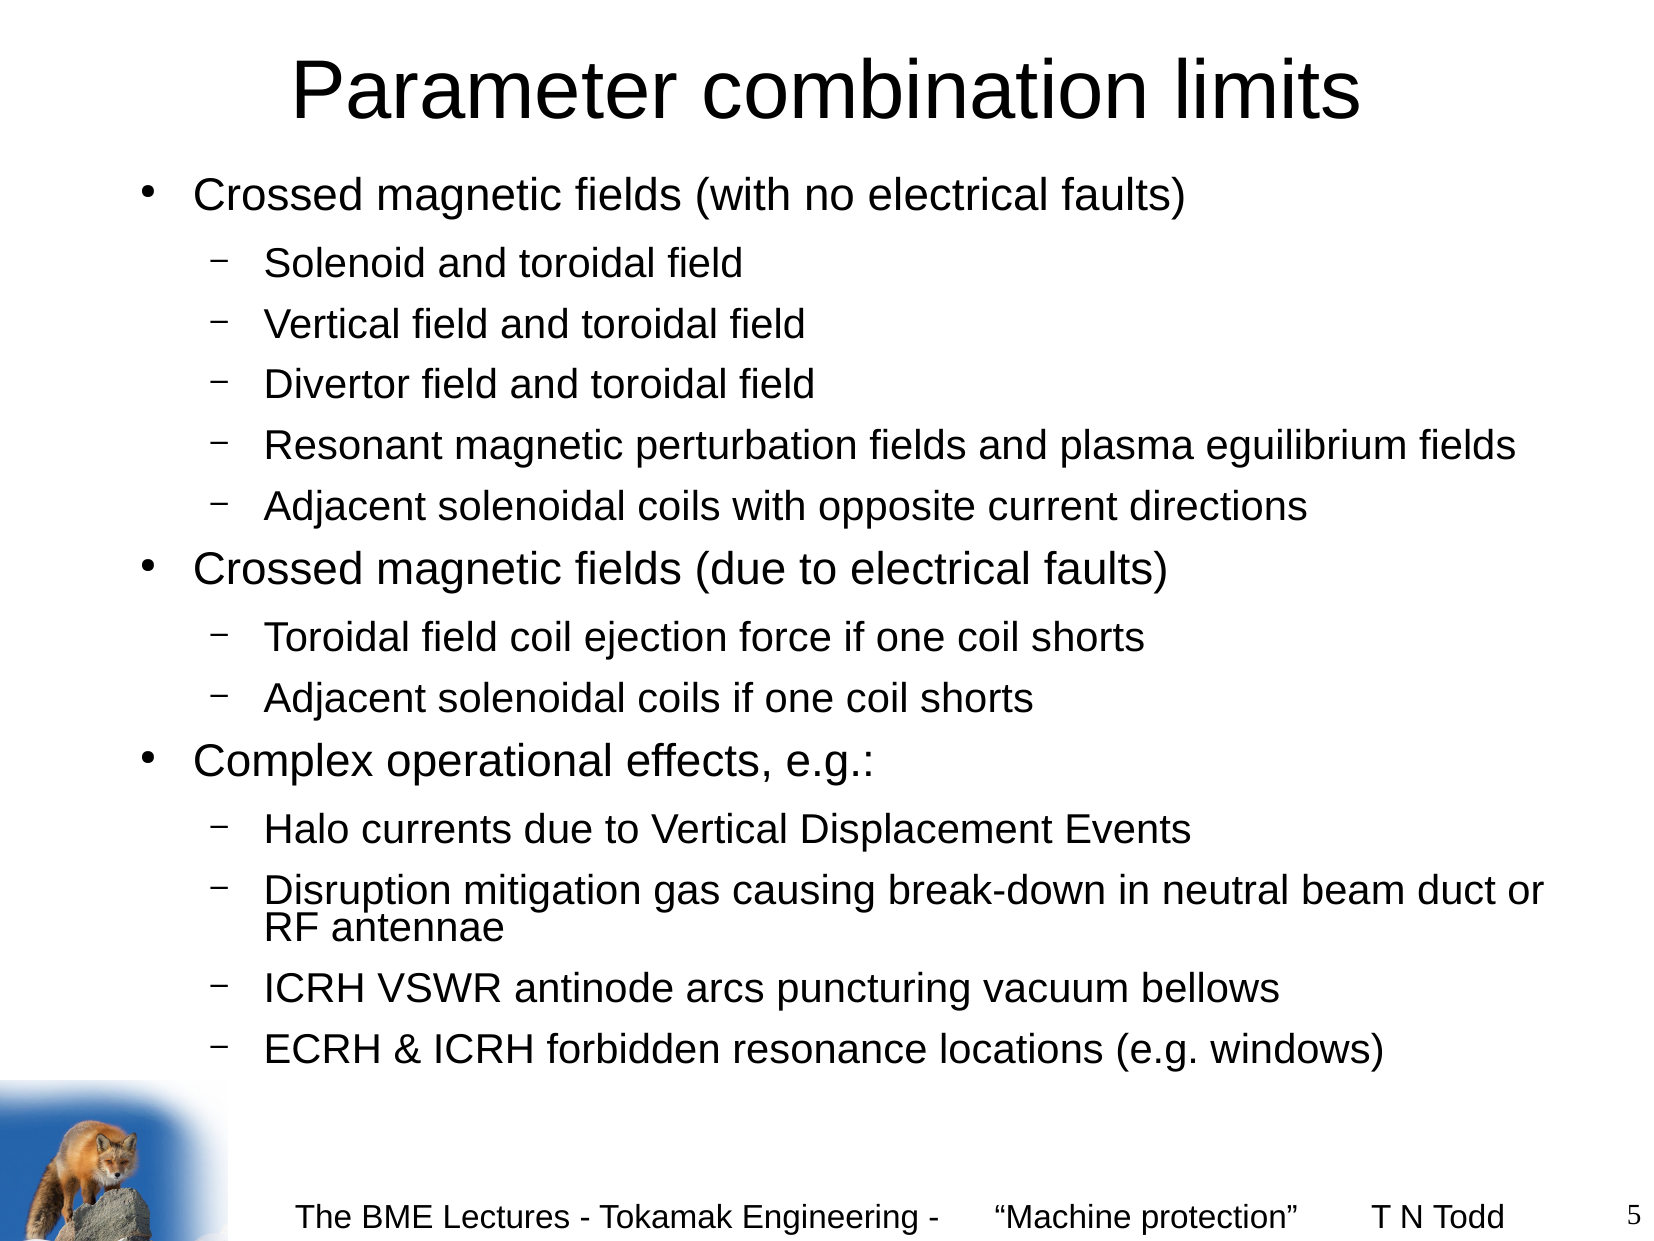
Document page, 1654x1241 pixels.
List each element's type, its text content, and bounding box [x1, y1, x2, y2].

title Parameter combination limits [82, 25, 1571, 154]
list Crossed magnetic fields (with no electrical faults) Solenoid and toroidal field Vertical field and toroidal field Divertor field and toroidal field Resonant magnetic perturbation fields and plasma eguilibrium fields Adjacent solenoidal coils with opposite current directions Crossed magnetic fields (due to electrical faults) Toroidal field coil ejection force if one coil shorts Adjacent solenoidal coils if one coil shorts Complex operational effects, e.g.: Halo currents due to Vertical Displacement Events Disruption mitigation gas causing break-down in neutral beam duct or RF antennae ICRH VSWR antinode arcs puncturing vacuum bellows ECRH & ICRH forbidden resonance locations (e.g. windows) [122, 177, 1611, 1139]
picture [0, 1080, 228, 1241]
